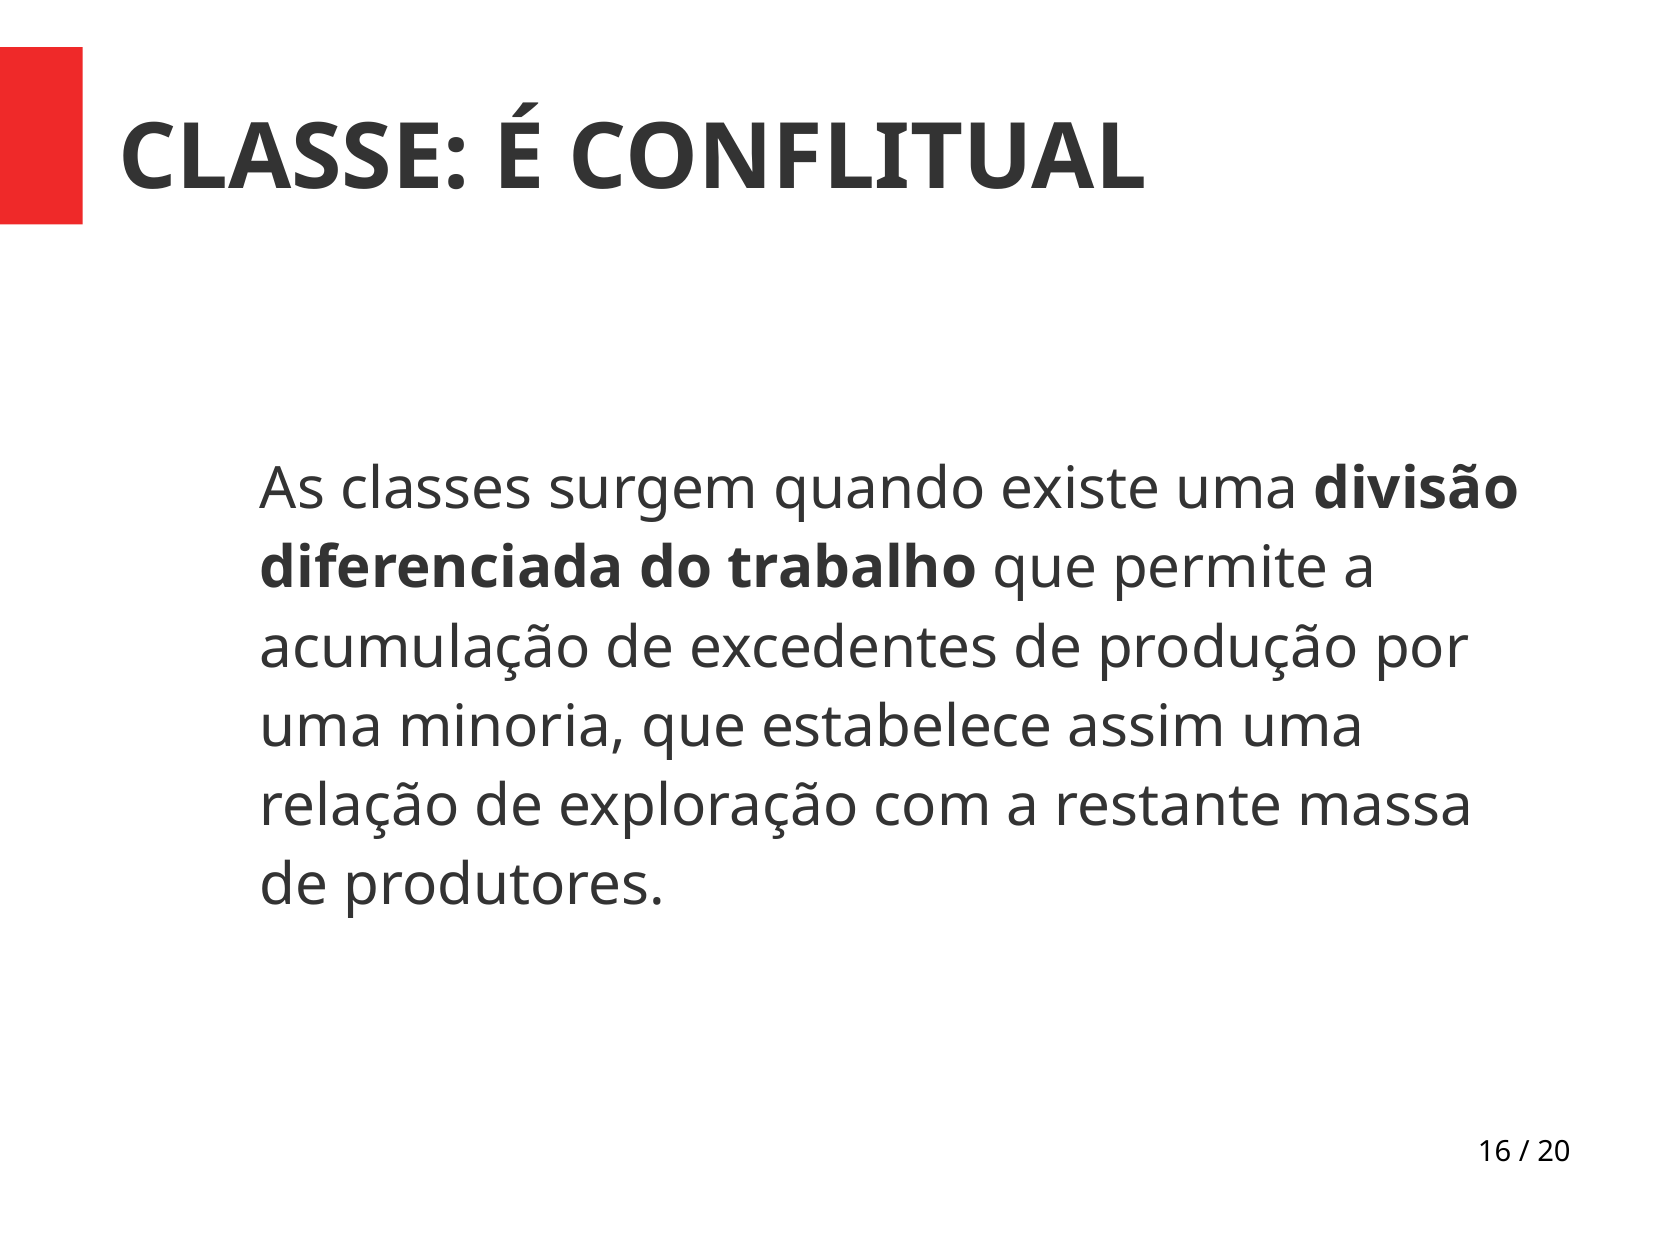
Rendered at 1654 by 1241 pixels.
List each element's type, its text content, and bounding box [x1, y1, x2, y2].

list As classes surgem quando existe uma divisão diferenciada do trabalho que permite a acumulação de excedentes de produção por uma minoria, que estabelece assim uma relação de exploração com a restante massa de produtores. [118, 354, 1536, 1074]
title CLASSE: É CONFLITUAL [118, 49, 1571, 257]
